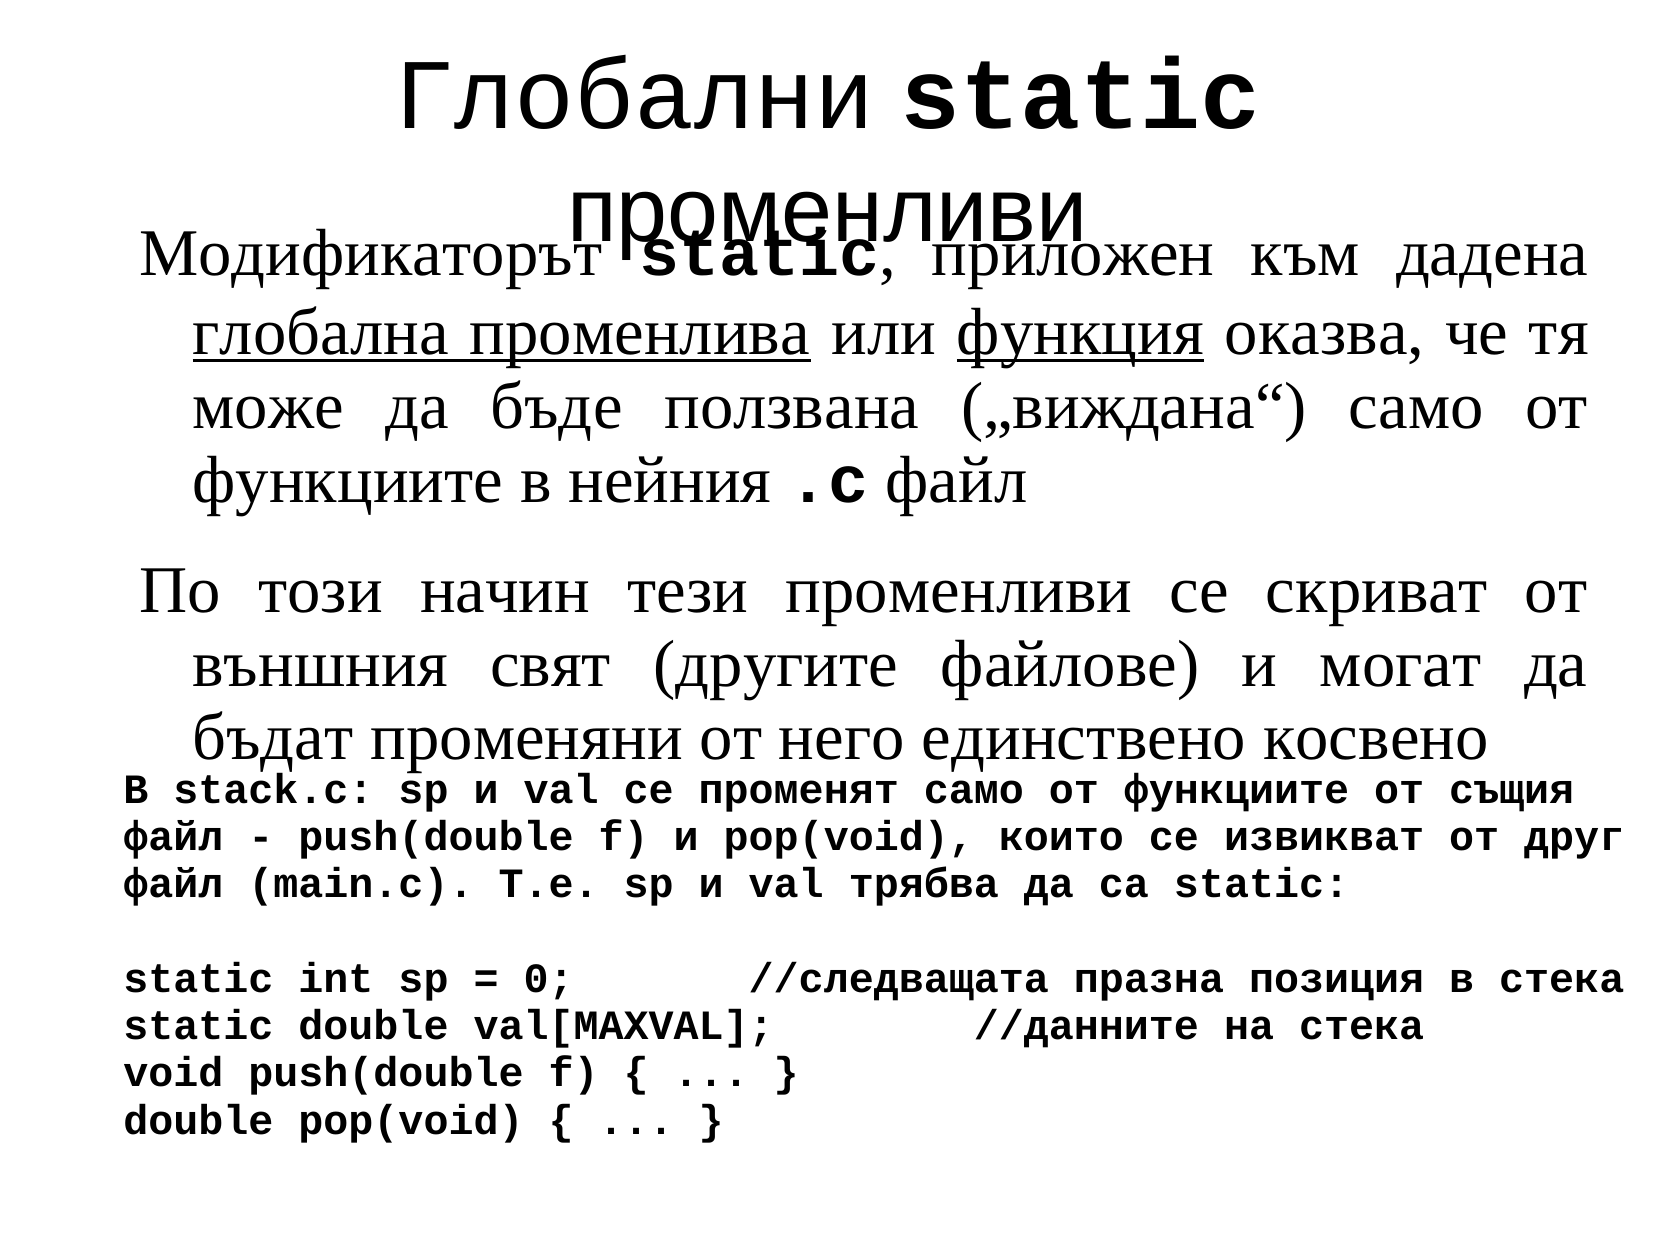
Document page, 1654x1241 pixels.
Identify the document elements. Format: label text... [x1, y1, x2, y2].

list Модификаторът static, приложен към дадена глобална променлива или функция оказва, че тя може да бъде ползвана („виждана“) само от функциите в нейния .c файл По този начин тези променливи се скриват от външния свят (другите файлове) и могат да бъдат променяни от него единствено косвено [121, 215, 1590, 761]
text_box В stack.c: sp и val се променят само от функциите от същия файл - push(double f) и pop(void), които се извикват от друг файл (main.c). Т.е. sp и val трябва да са static: static int sp = 0; //следващата празна позиция в стека static double val[MAXVAL]; //данните на стека void push(double f) { ... } double pop(void) { ... } [108, 761, 1642, 1159]
title Глобални static променливи [121, 0, 1534, 215]
